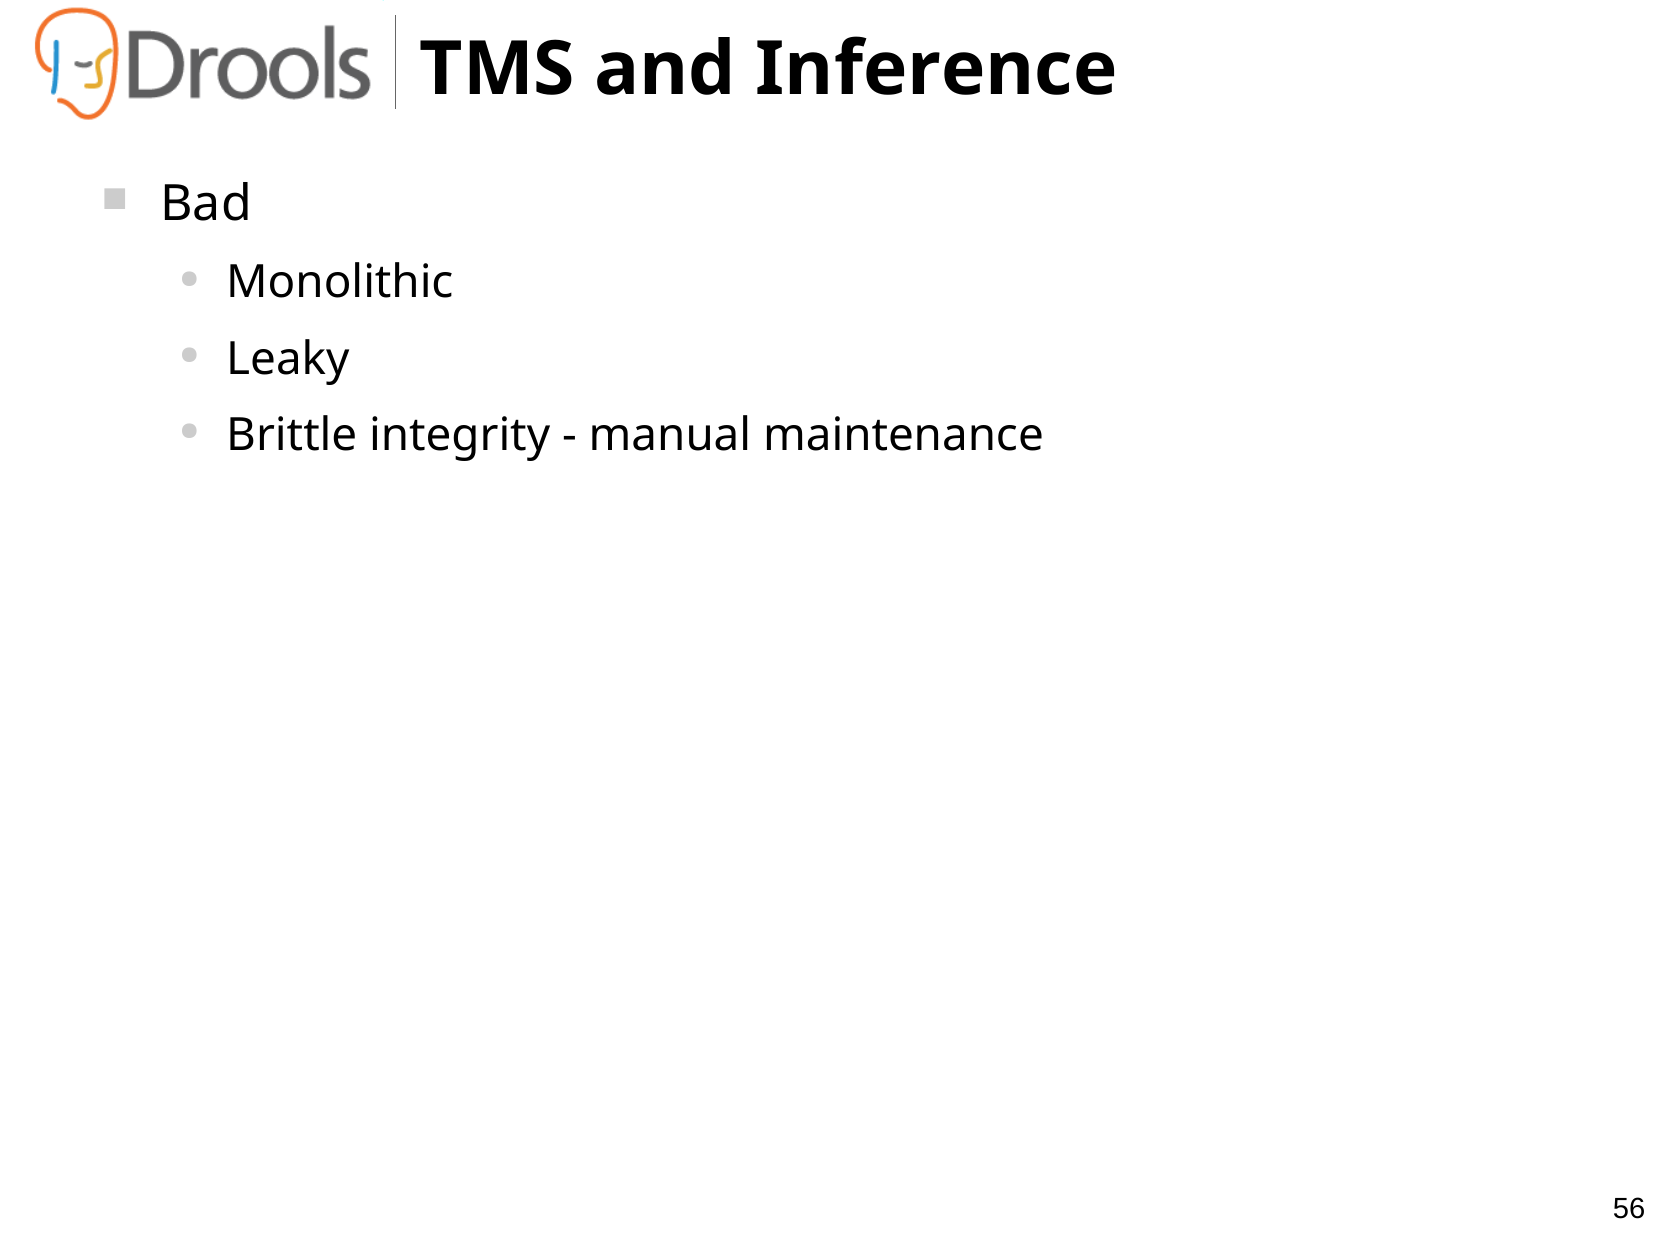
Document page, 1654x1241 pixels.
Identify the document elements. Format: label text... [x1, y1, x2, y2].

list Bad Monolithic Leaky Brittle integrity - manual maintenance [104, 166, 1517, 934]
picture [29, 0, 384, 126]
title TMS and Inference [419, 12, 1630, 118]
